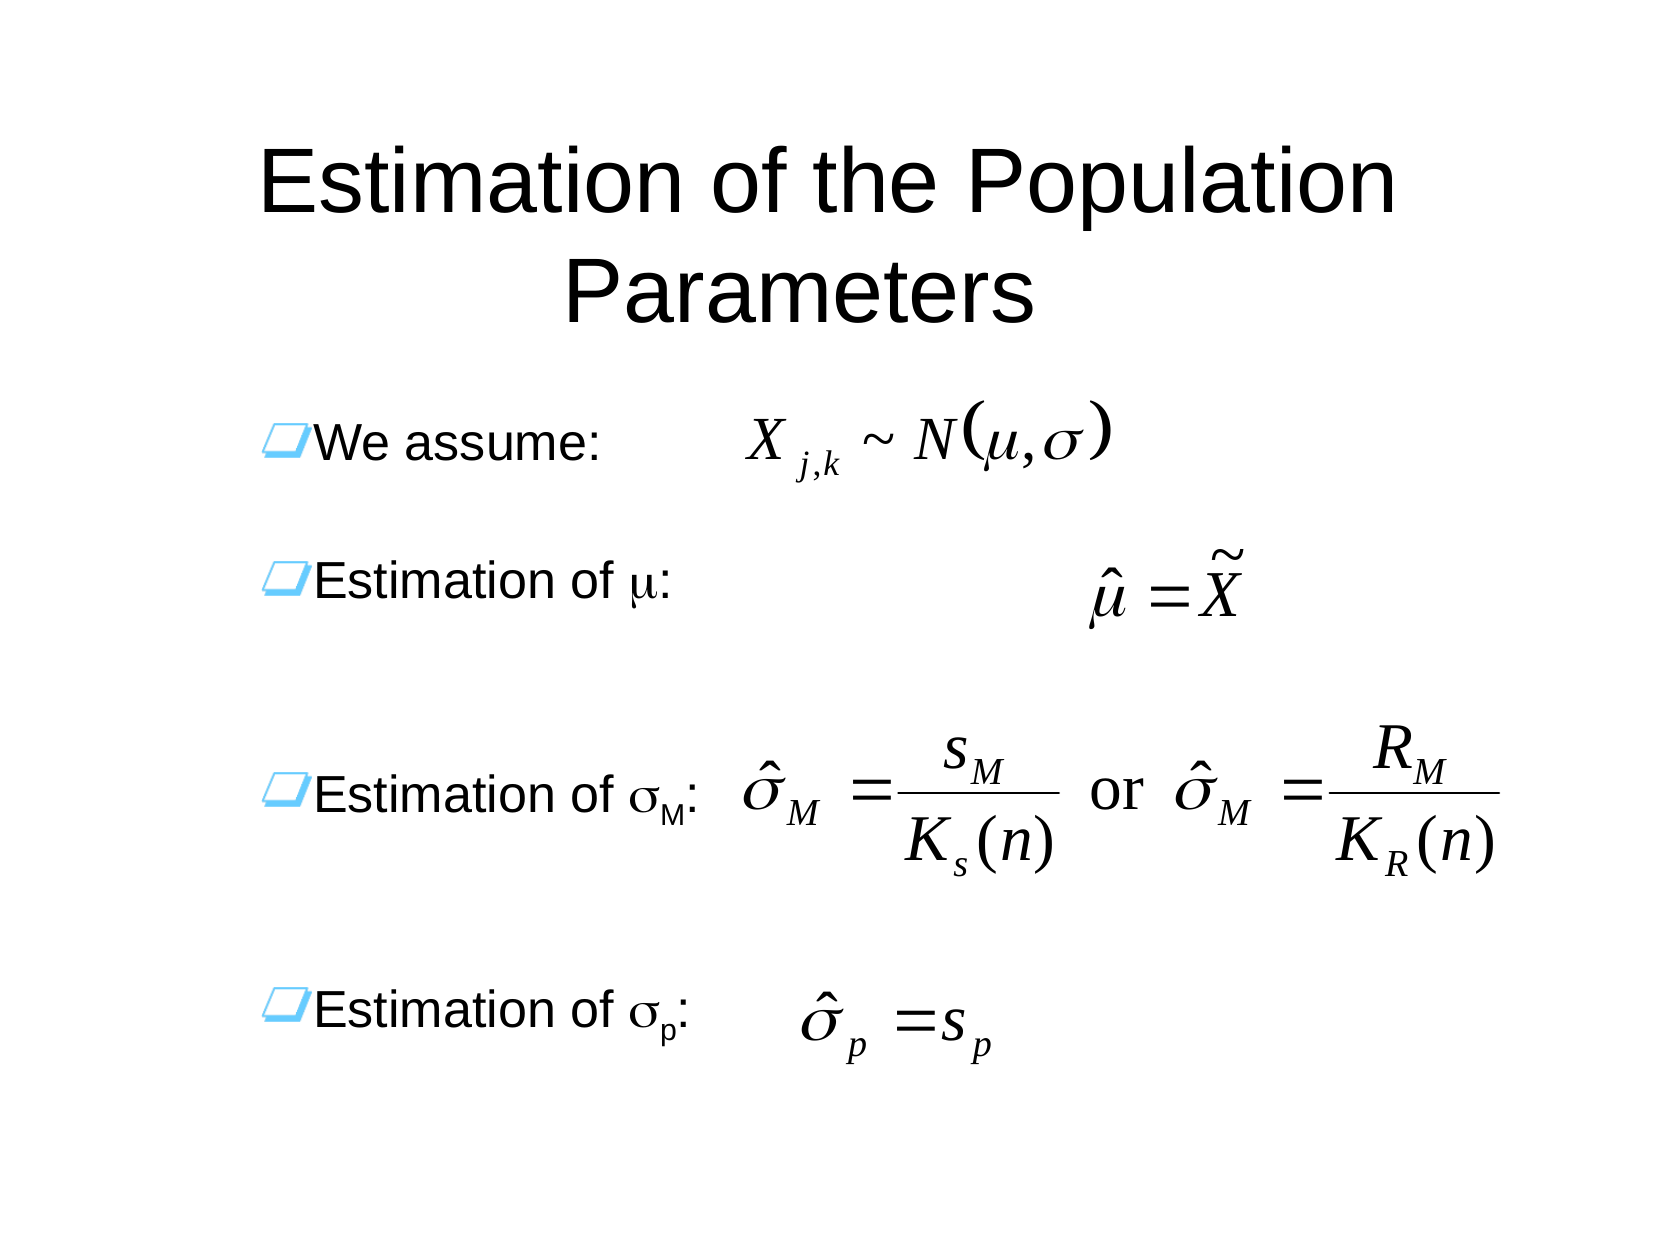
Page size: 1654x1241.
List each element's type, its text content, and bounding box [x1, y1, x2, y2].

chart [791, 975, 1004, 1079]
chart [733, 705, 1512, 891]
title Estimation of the Population Parameters [81, 113, 1544, 349]
chart [1076, 540, 1262, 644]
list We assume: Estimation of : Estimation of M: Estimation of p: [245, 332, 965, 1241]
text_box [733, 398, 1112, 496]
